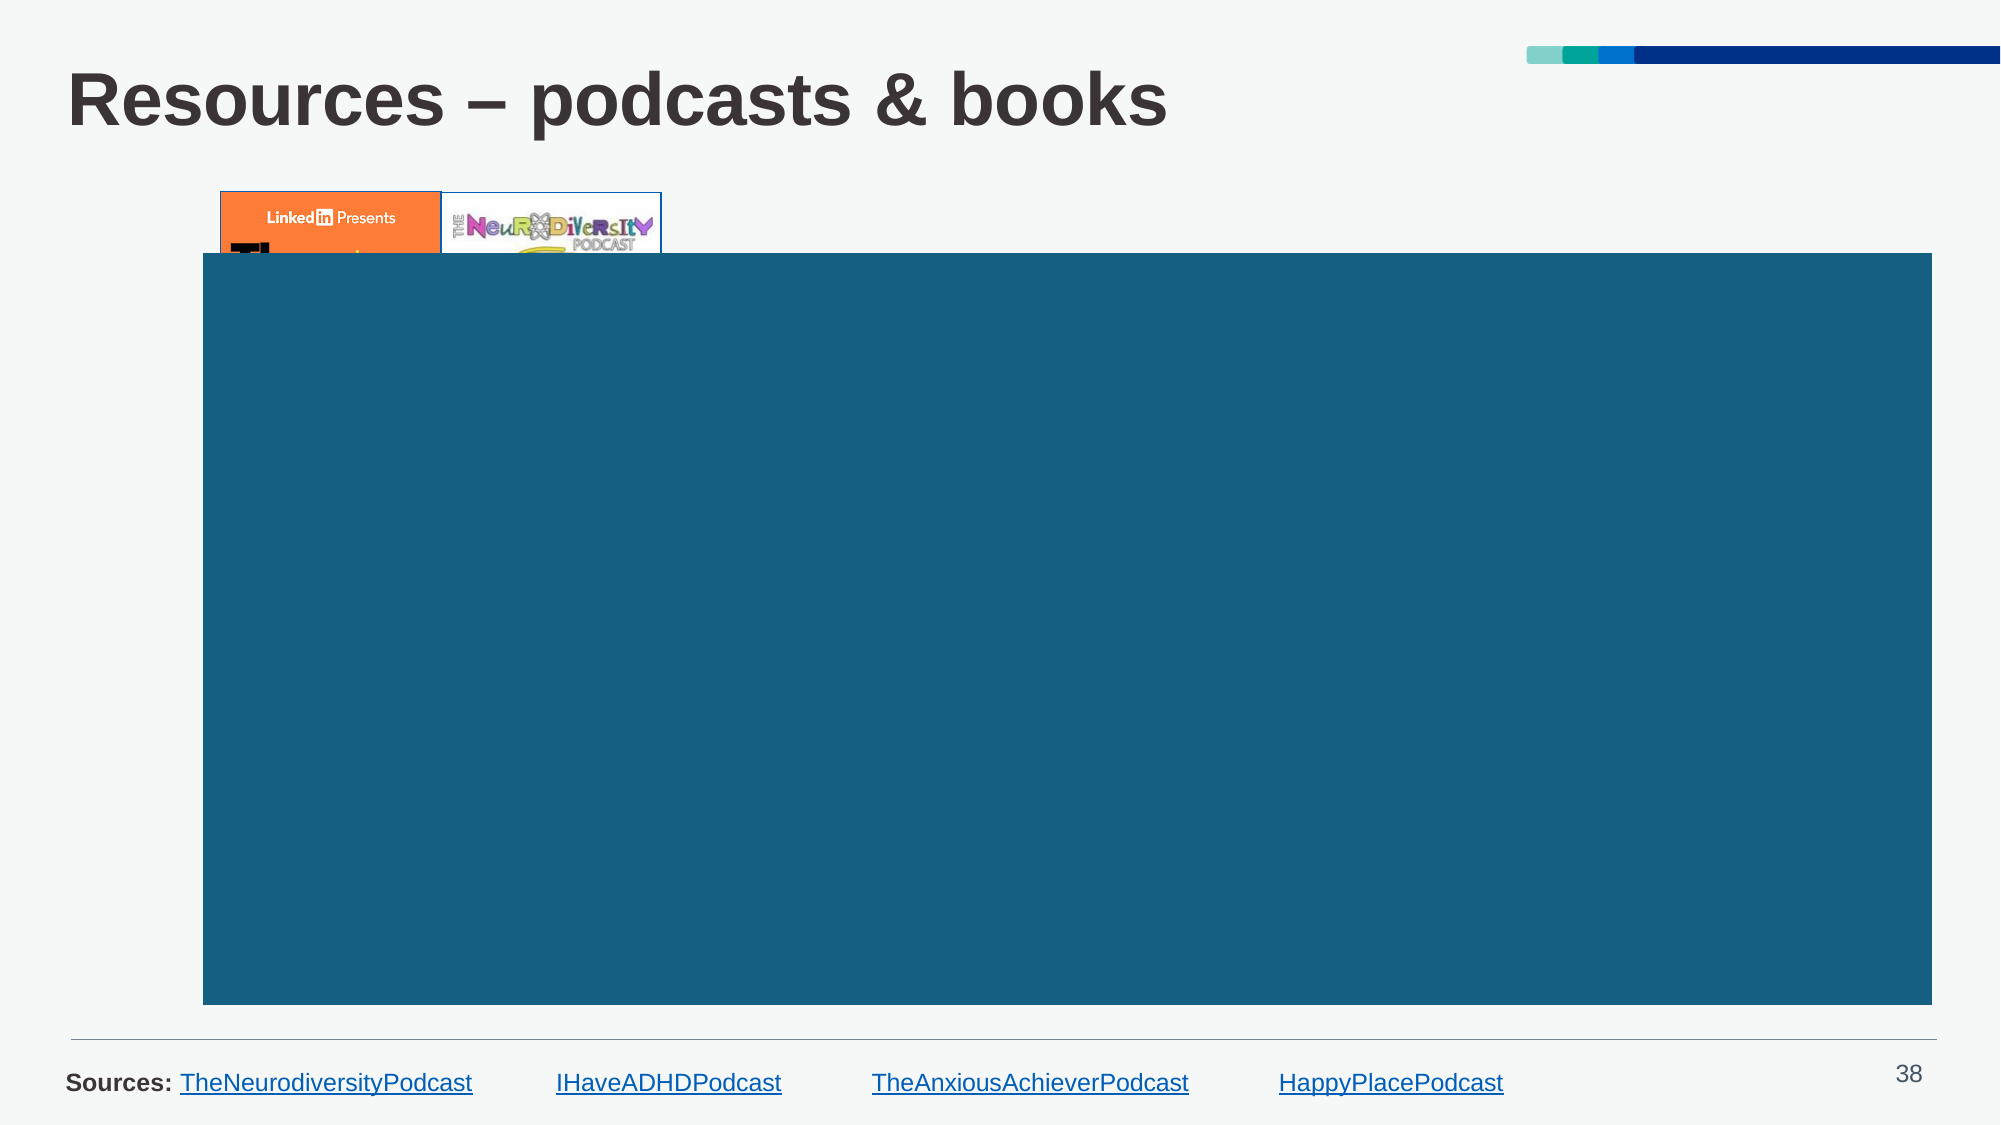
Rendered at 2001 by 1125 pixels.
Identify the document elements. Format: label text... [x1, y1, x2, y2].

table_cell [203, 629, 453, 1005]
table_header [1437, 253, 1689, 629]
table_cell [1689, 629, 1932, 1005]
table_header [697, 253, 947, 629]
title Resources – podcasts & books [67, 48, 1306, 144]
table_cell [1191, 629, 1437, 1005]
table_cell [947, 629, 1191, 1005]
text_box I Have ADHD Podcast [553, 1067, 805, 1100]
table_header [203, 253, 697, 629]
table_cell [453, 629, 697, 1005]
text_box Sources: The Neurodiversity Podcast [63, 1067, 490, 1100]
text_box Happy Place Podcast [1276, 1067, 1520, 1100]
text_box [1889, 1057, 1932, 1091]
picture [221, 192, 440, 253]
picture [442, 193, 660, 253]
table_header [1191, 253, 1437, 629]
table_cell [697, 629, 947, 1005]
text_box The Anxious Achiever Podcast [869, 1067, 1211, 1100]
table_cell [1437, 629, 1689, 1005]
table_header [947, 253, 1191, 629]
table_header [1689, 253, 1932, 629]
